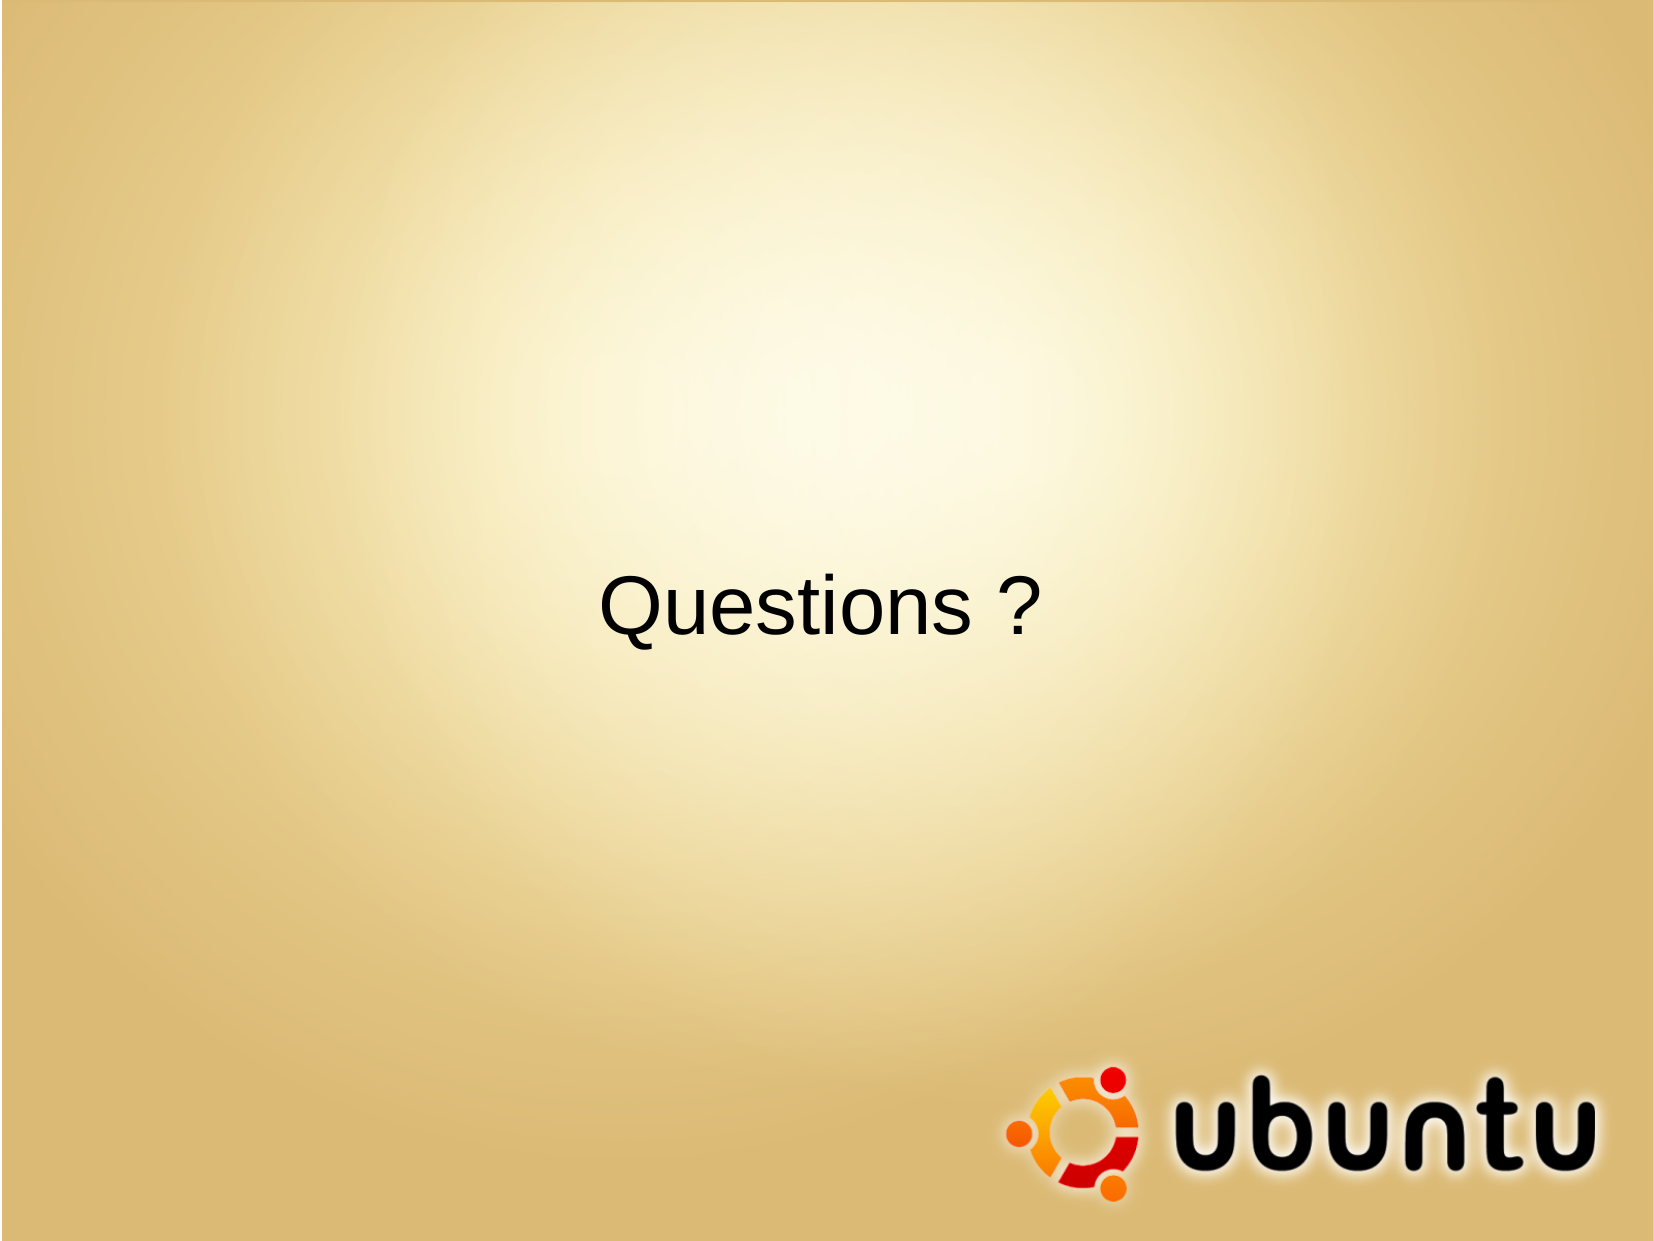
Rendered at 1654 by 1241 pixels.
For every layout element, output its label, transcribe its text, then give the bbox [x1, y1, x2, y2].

title Questions ? [76, 324, 1565, 886]
picture [2, 0, 1654, 1241]
